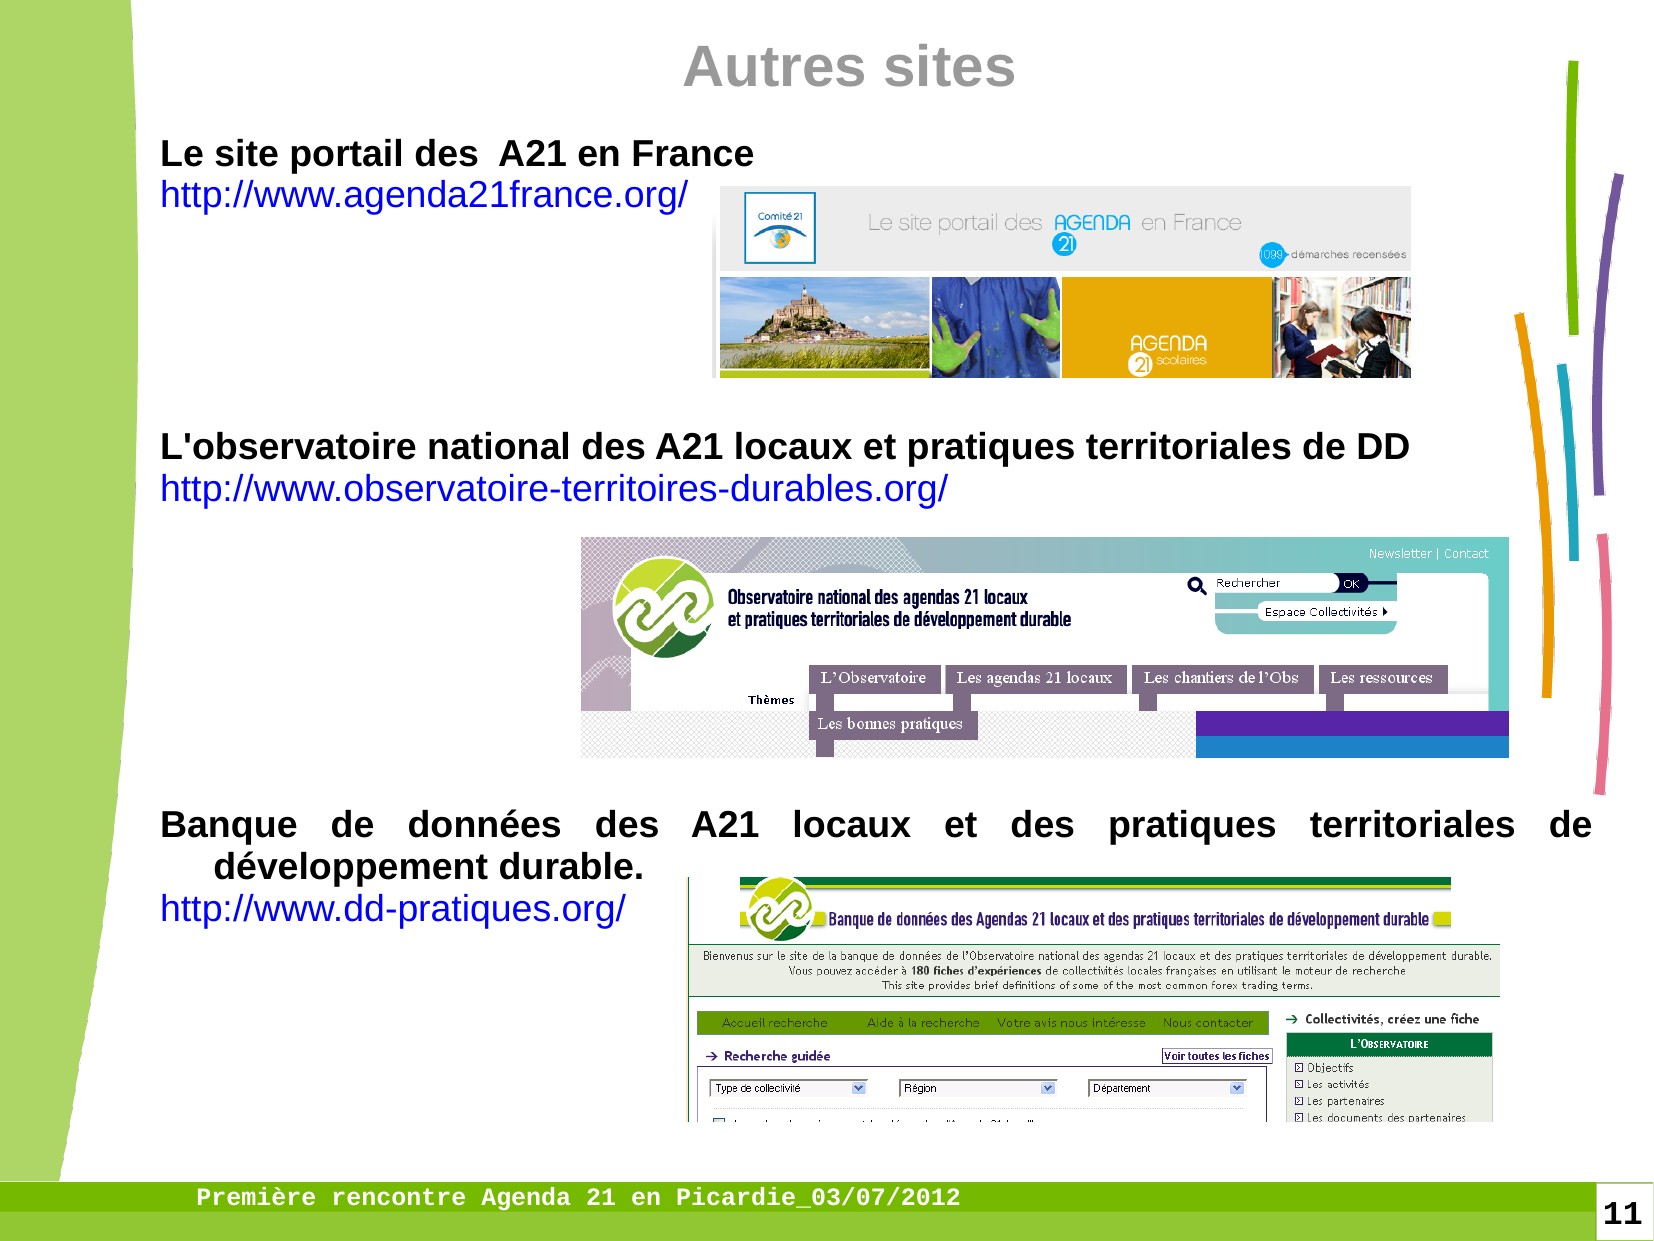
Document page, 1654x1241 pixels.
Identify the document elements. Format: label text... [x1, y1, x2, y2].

list Le site portail des A21 en France http://www.agenda21france.org/ L'observatoire national des A21 locaux et pratiques territoriales de DD http://www.observatoire-territoires-durables.org/ Banque de données des A21 locaux et des pratiques territoriales de développement durable. http://www.dd-pratiques.org/ [142, 131, 1594, 1135]
title Autres sites [121, 15, 1579, 118]
picture [0, 0, 1654, 1241]
